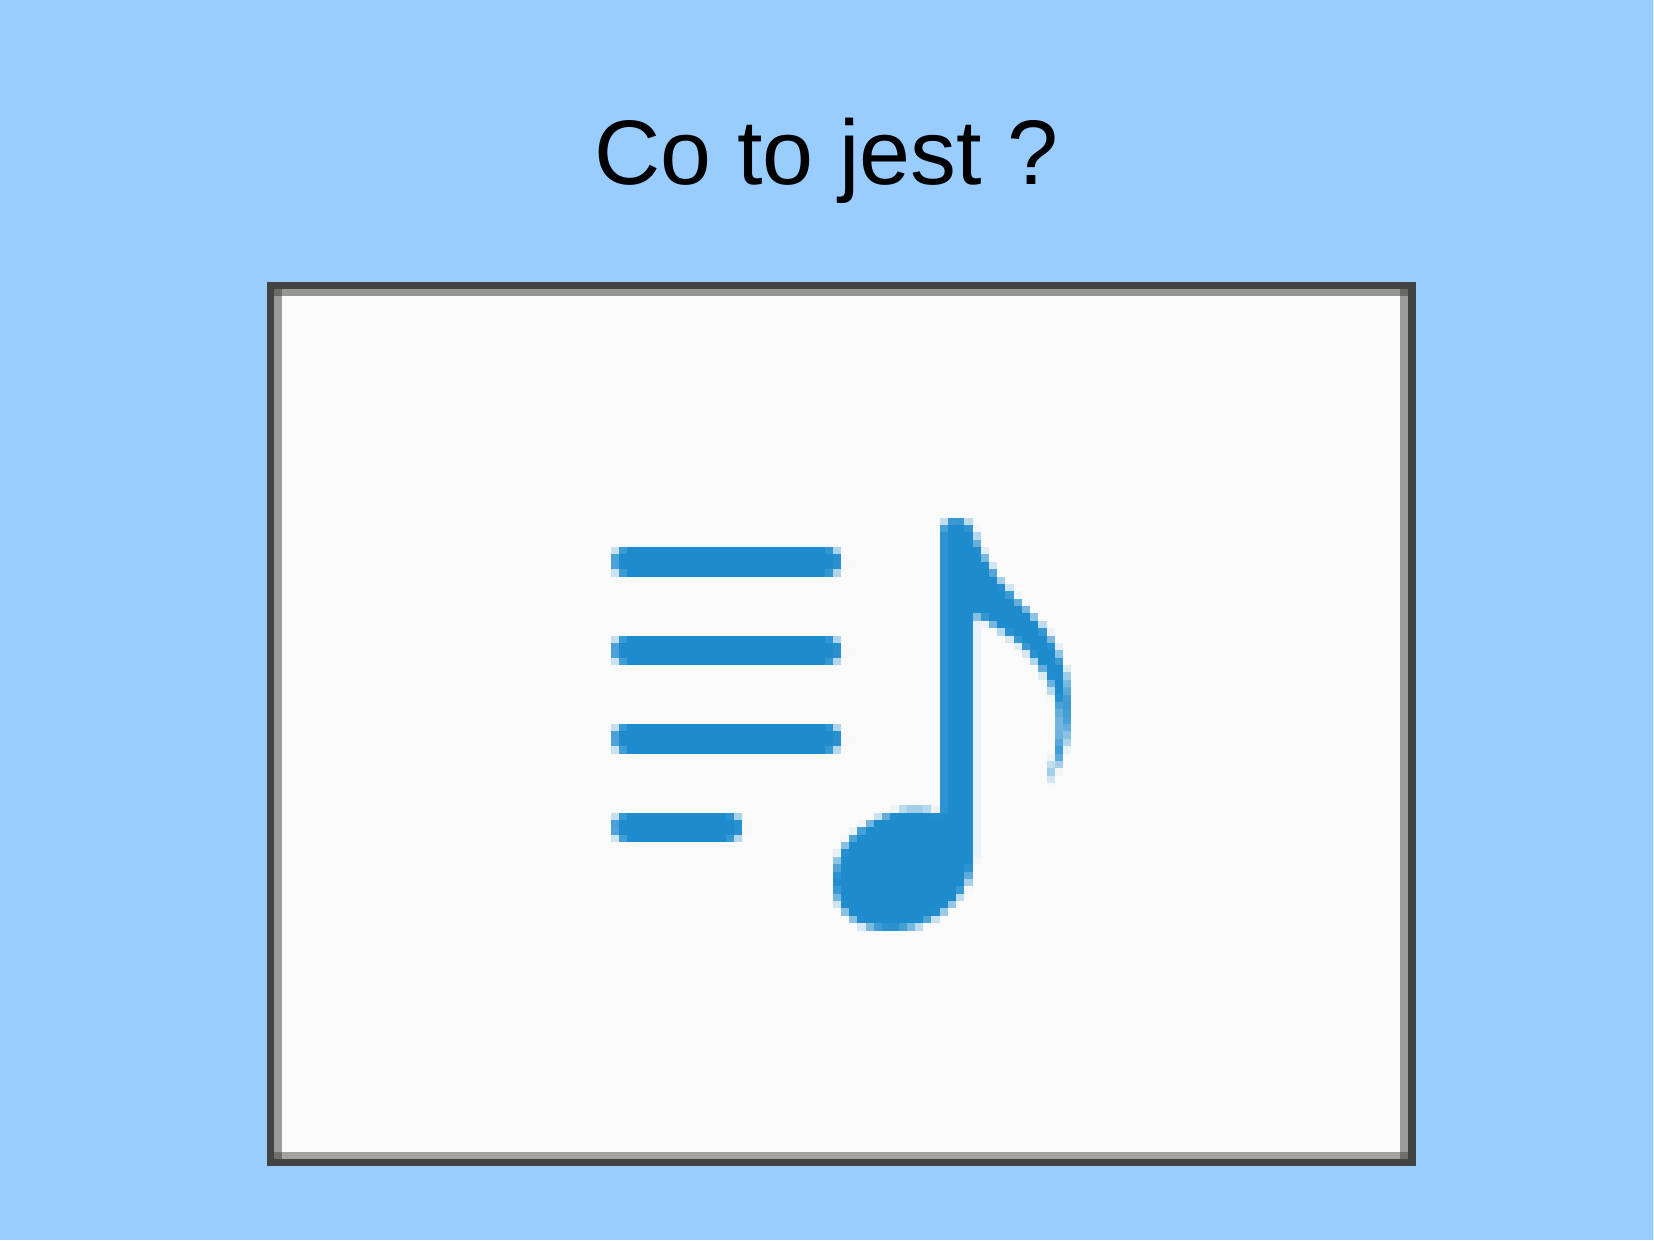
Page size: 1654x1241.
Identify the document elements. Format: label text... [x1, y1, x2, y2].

title Co to jest ? [82, 49, 1571, 257]
text_box [265, 281, 1418, 1168]
